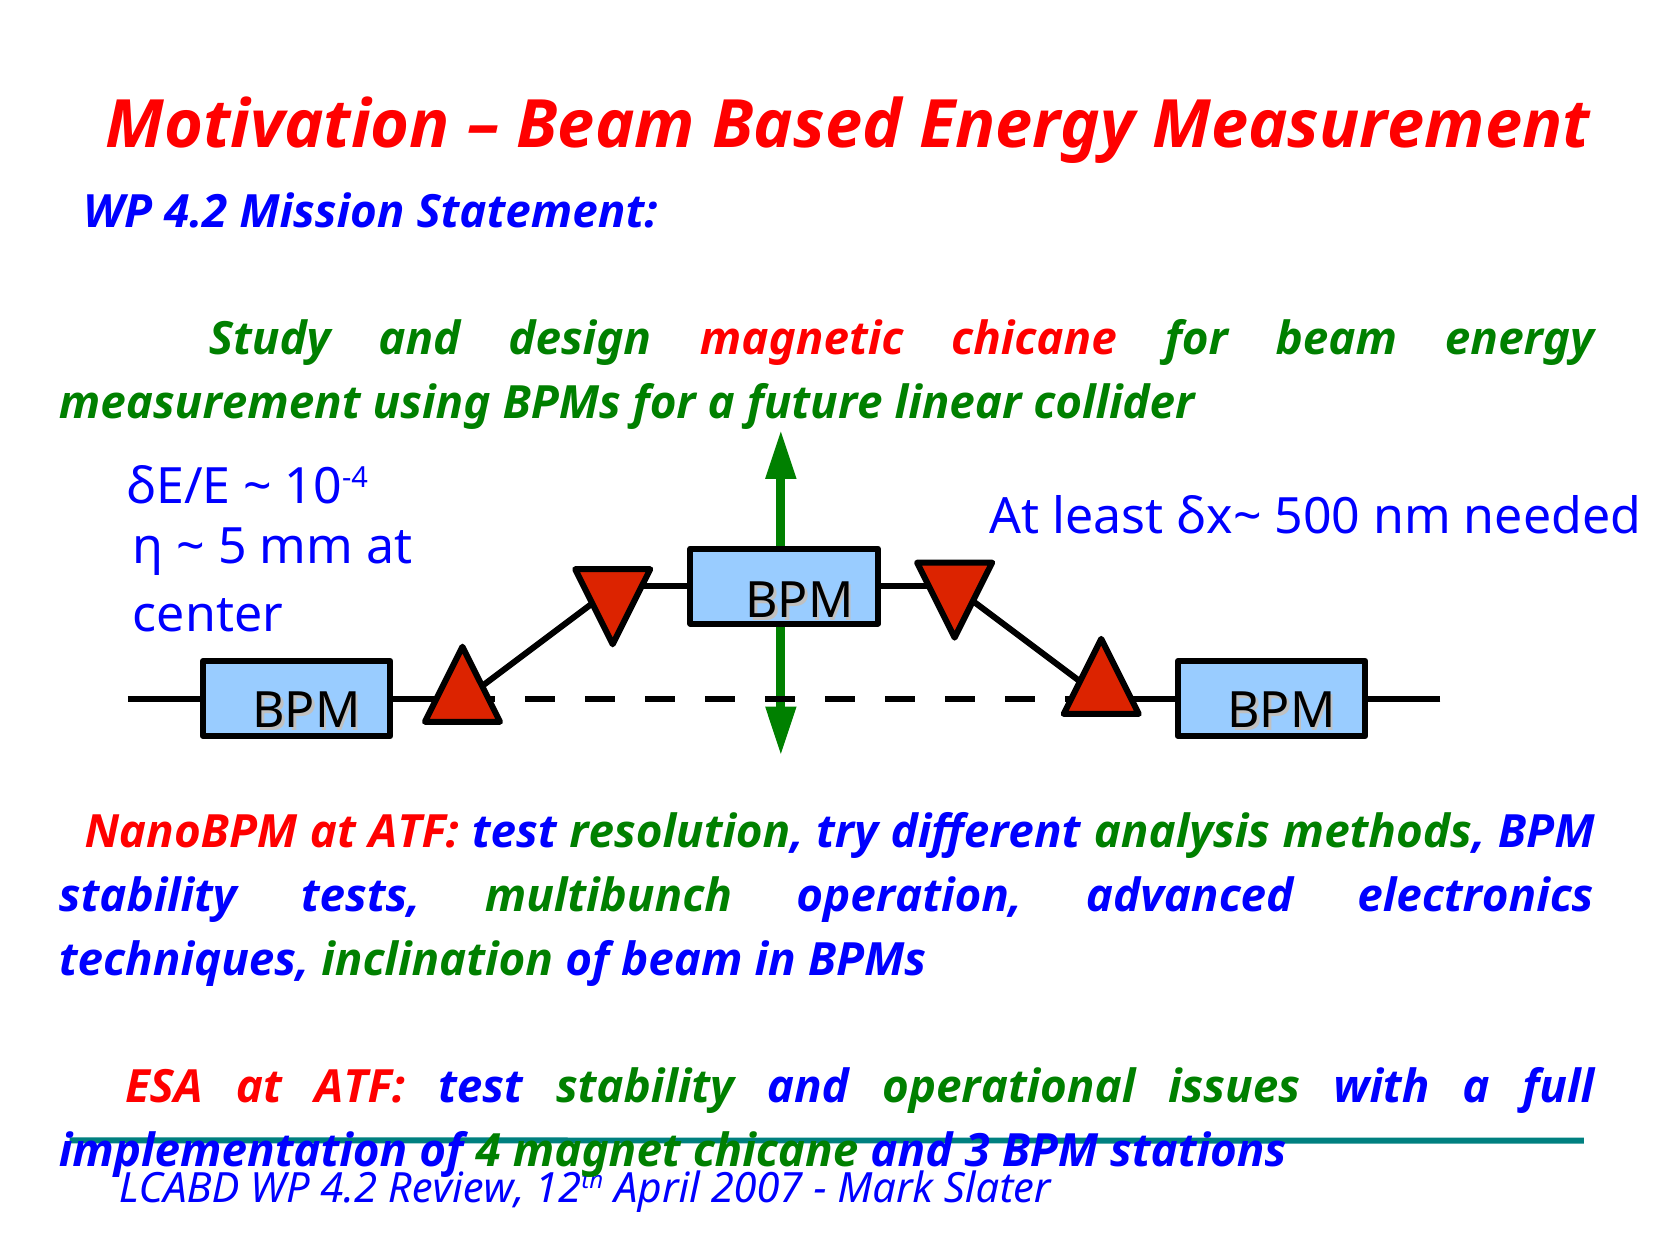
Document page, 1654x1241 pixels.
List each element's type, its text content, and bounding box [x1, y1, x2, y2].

text_box [575, 569, 651, 645]
text_box BPM [237, 699, 363, 742]
text_box BPM [730, 556, 856, 633]
text_box [57, 627, 592, 737]
text_box Motivation – Beam Based Energy Measurement [105, 74, 1592, 168]
text_box NanoBPM at ATF: test resolution, try different analysis methods, BPM stability tests, multibunch operation, advanced electronics techniques, inclination of beam in BPMs ESA at ATF: test stability and operational issues with a full implementation of 4 magnet chicane and 3 BPM stations [59, 797, 1595, 1241]
text_box [1063, 638, 1139, 714]
text_box [917, 562, 993, 638]
text_box BPM [1212, 666, 1338, 743]
text_box [690, 548, 878, 624]
text_box WP 4.2 Mission Statement: Study and design magnetic chicane for beam energy measurement using BPMs for a future linear collider [59, 177, 1595, 433]
text_box δE/E ~ 10-4 [111, 442, 393, 519]
text_box [1177, 661, 1366, 737]
text_box η ~ 5 mm at center [118, 502, 473, 638]
text_box At least δx~ 500 nm needed [974, 472, 1636, 548]
